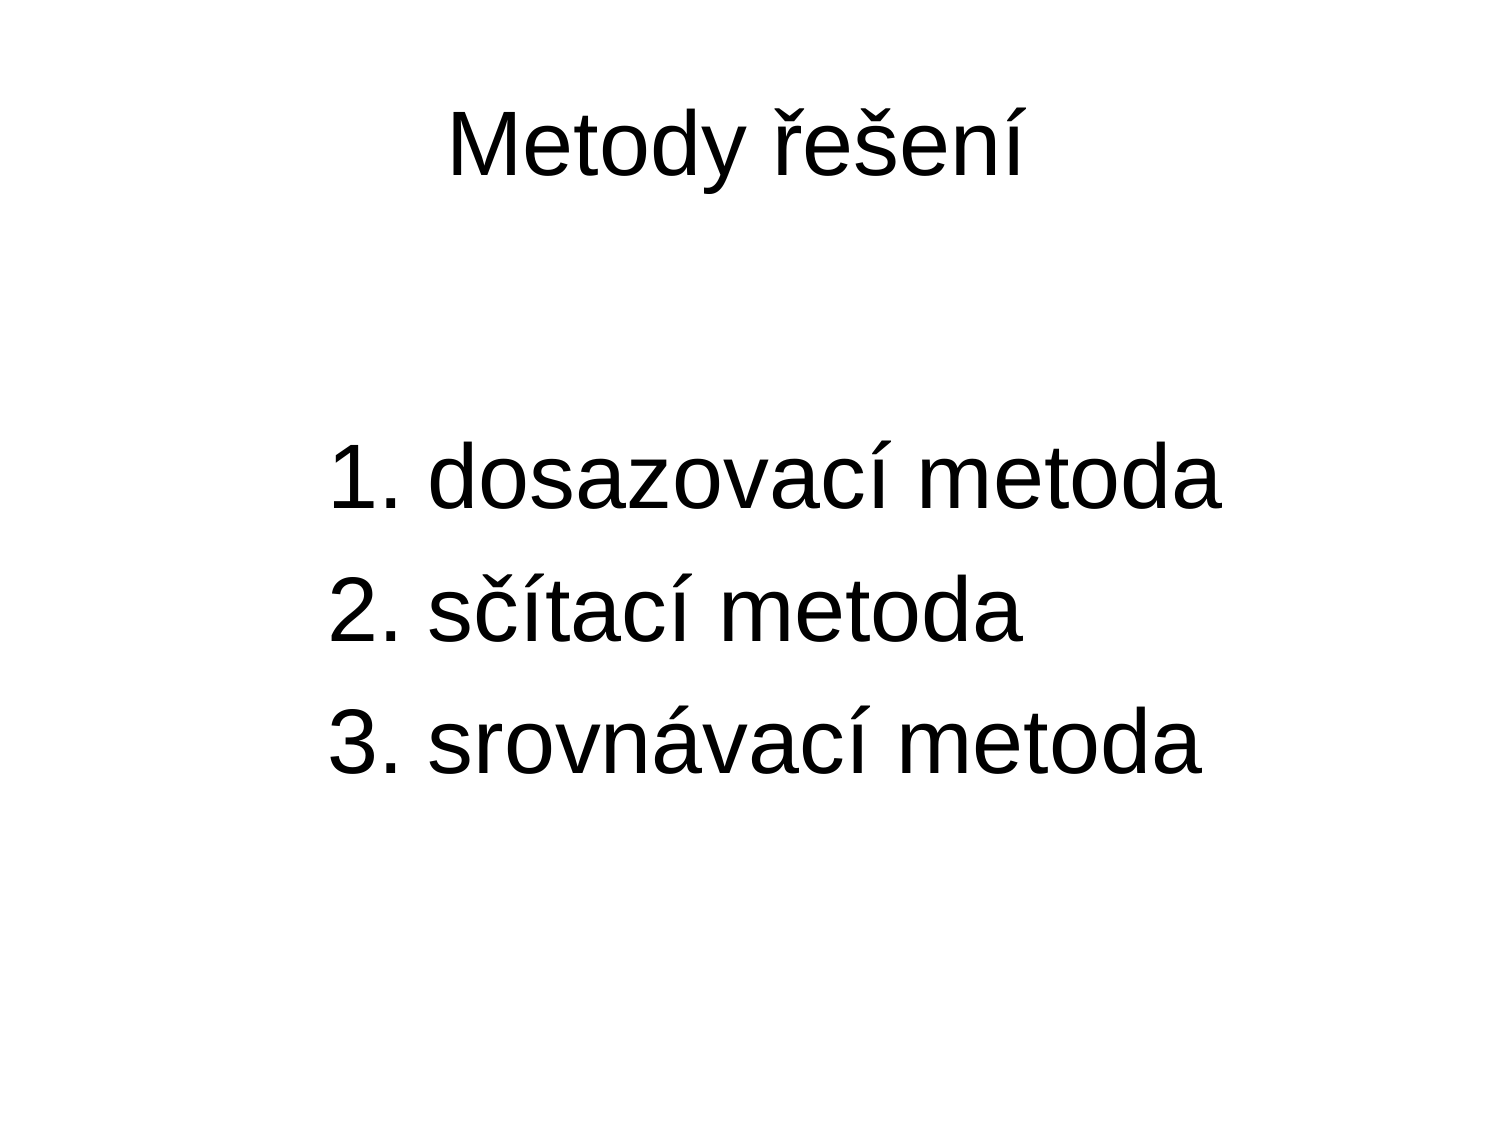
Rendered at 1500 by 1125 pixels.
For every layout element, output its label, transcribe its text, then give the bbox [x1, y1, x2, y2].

list dosazovací metoda sčítací metoda srovnávací metoda [312, 408, 1439, 982]
title Metody řešení [75, 45, 1426, 233]
